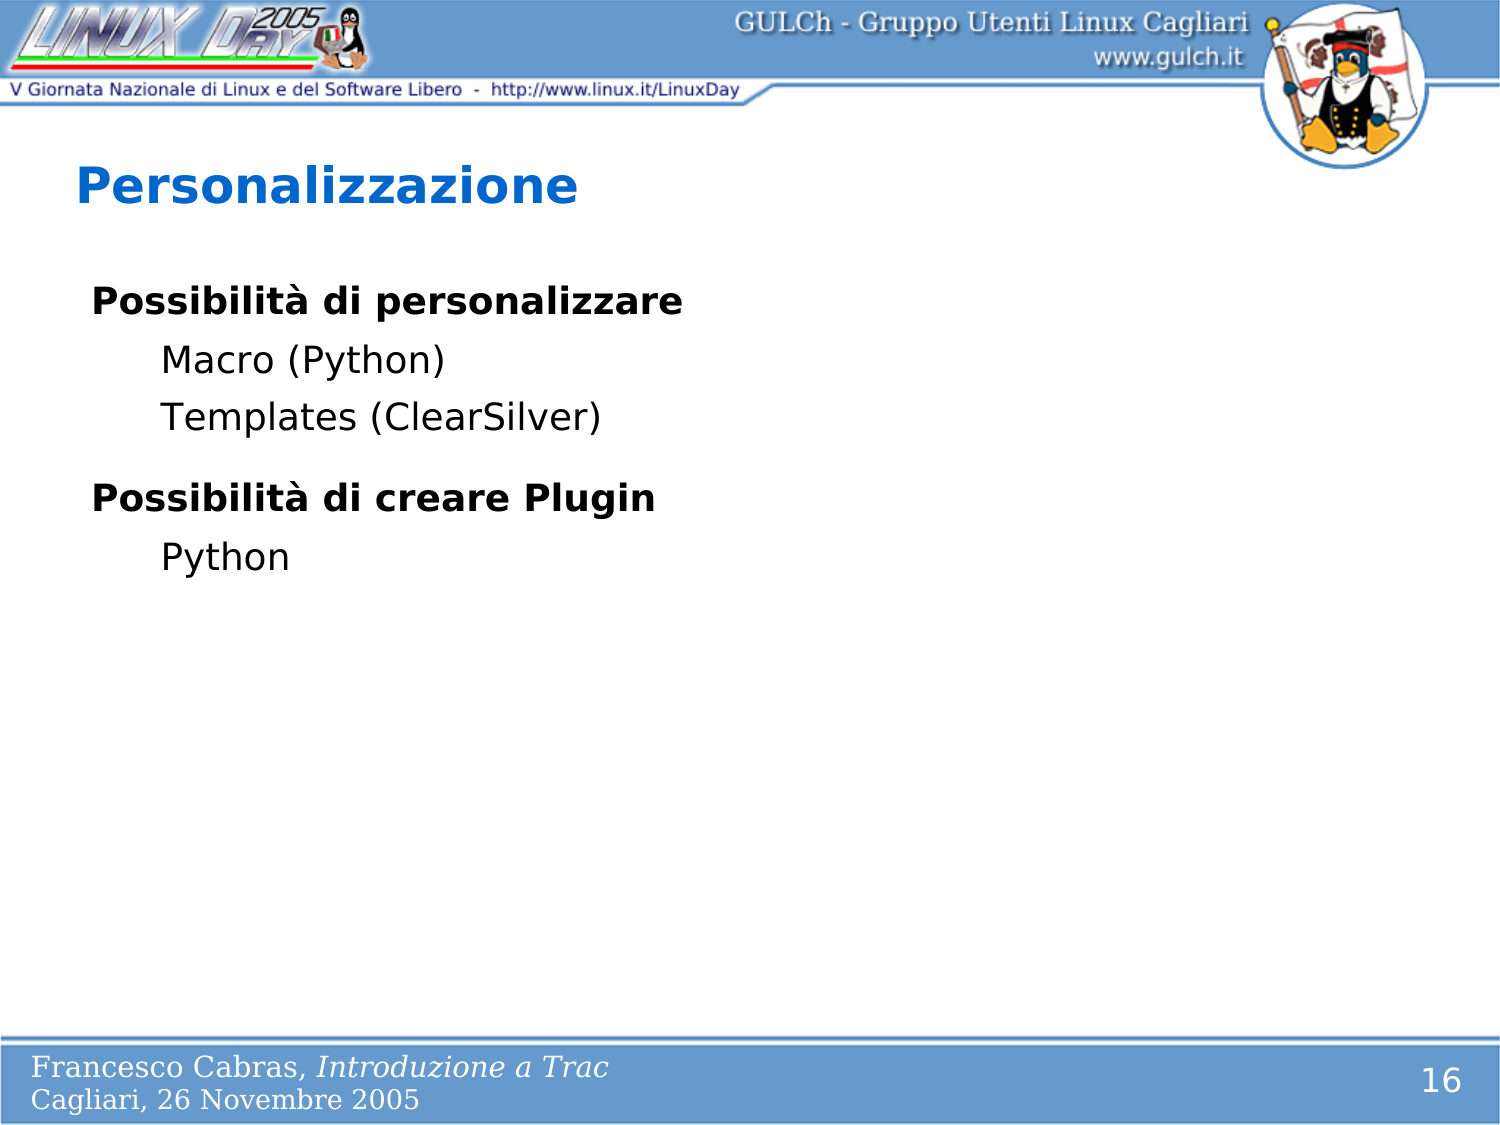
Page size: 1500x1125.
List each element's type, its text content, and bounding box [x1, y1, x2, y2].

list Possibilità di personalizzare Macro (Python) Templates (ClearSilver) Possibilità di creare Plugin Python [75, 262, 1426, 1013]
title Personalizzazione [75, 149, 1276, 226]
picture [0, 0, 1500, 1125]
